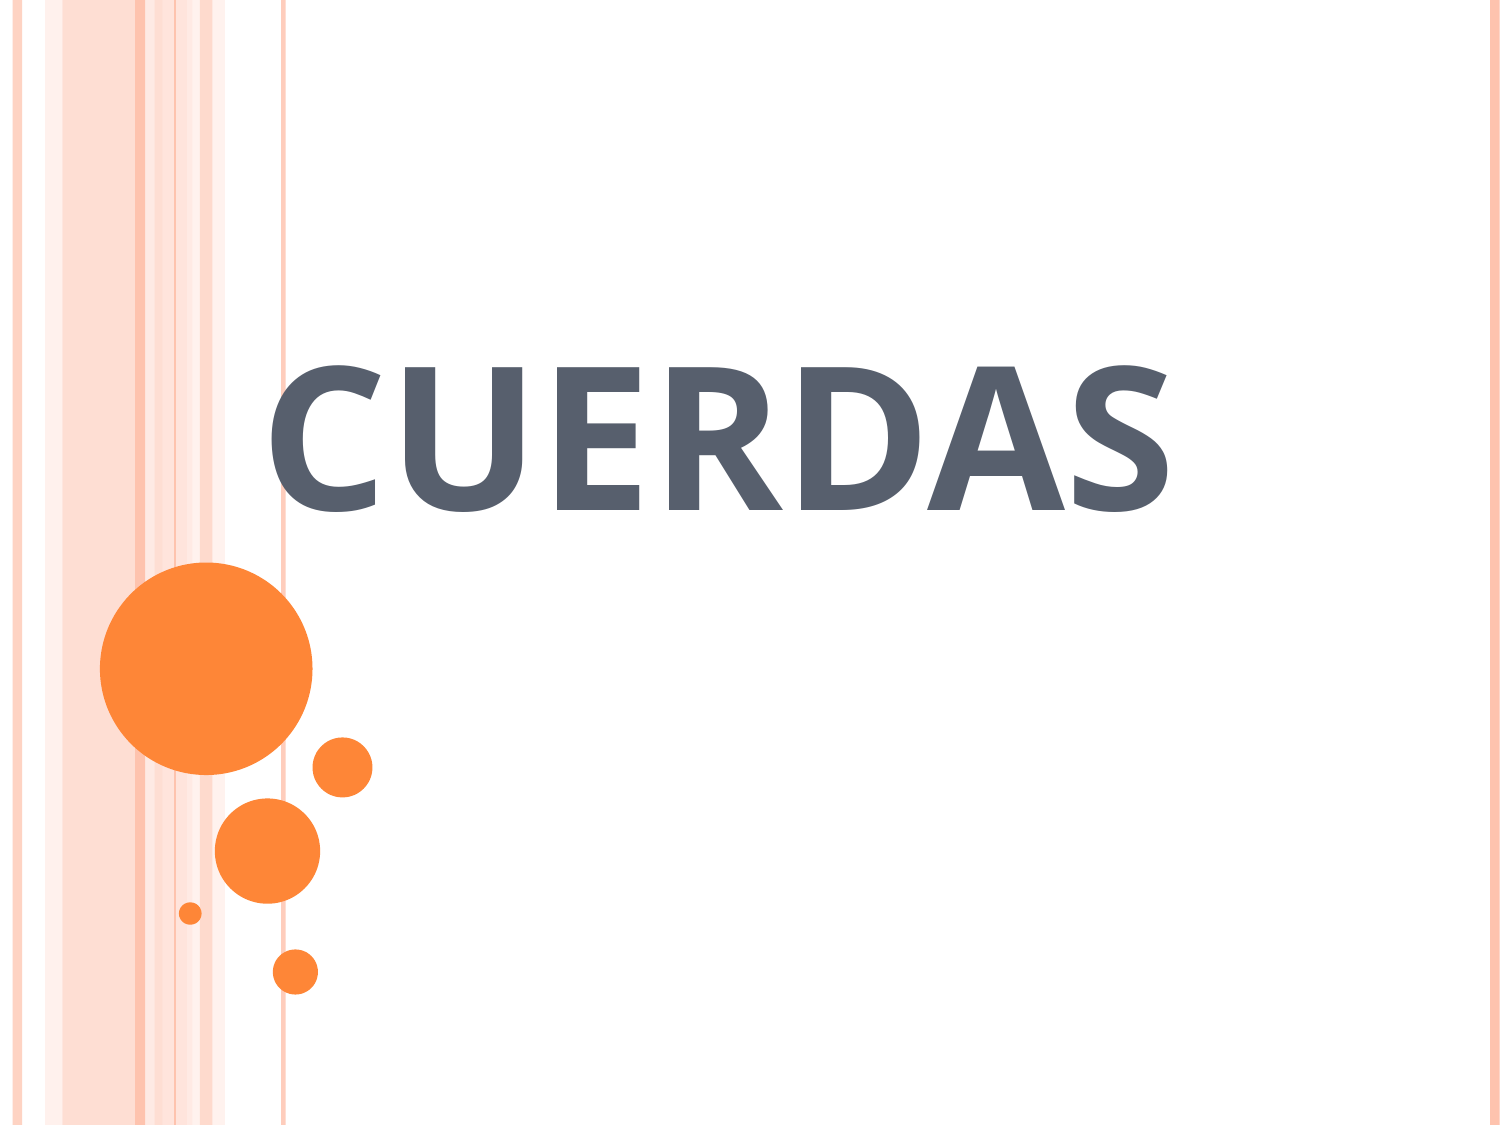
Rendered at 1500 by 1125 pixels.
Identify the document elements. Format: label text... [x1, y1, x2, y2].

title CUERDAS [246, 302, 1462, 558]
text_box [234, 421, 1450, 710]
